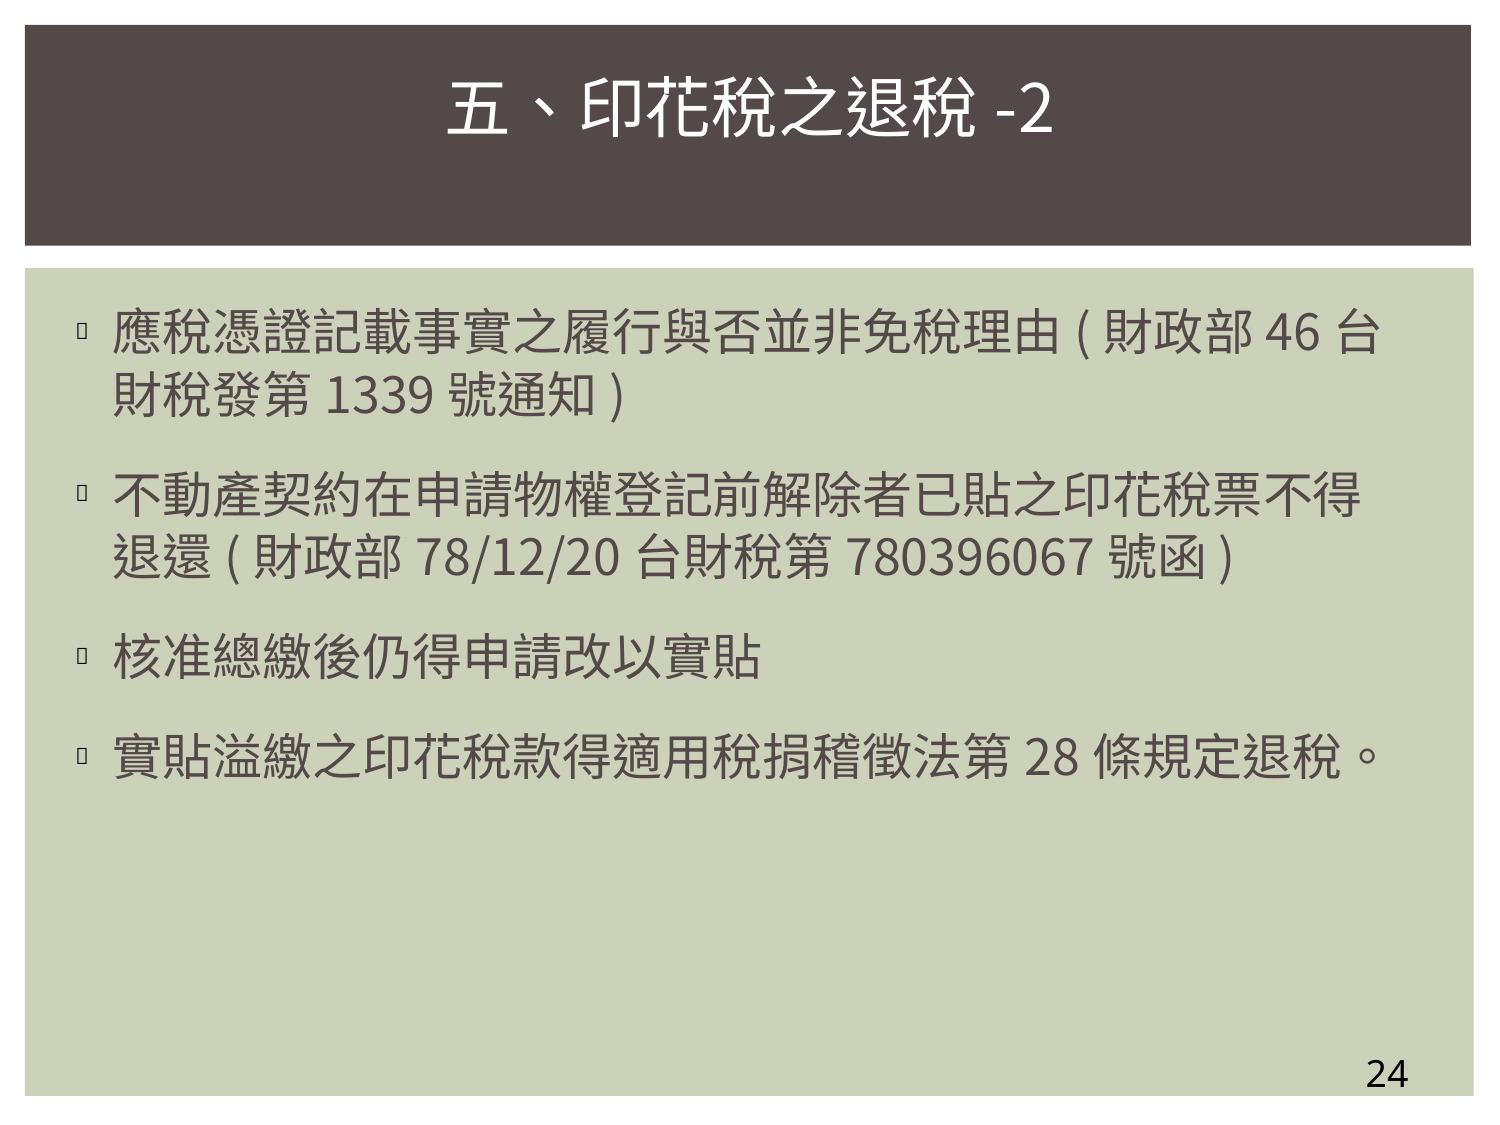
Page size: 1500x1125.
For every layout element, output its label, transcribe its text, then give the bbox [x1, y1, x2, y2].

slide_number <編號> [1350, 1042, 1447, 1088]
title 五、印花稅之退稅-2 [62, 58, 1438, 232]
list 應稅憑證記載事實之履行與否並非免稅理由(財政部46台財稅發第1339號通知) 不動產契約在申請物權登記前解除者已貼之印花稅票不得退還(財政部78/12/20台財稅第780396067號函) 核准總繳後仍得申請改以實貼 實貼溢繳之印花稅款得適用稅捐稽徵法第28條規定退稅。 [53, 290, 1424, 1091]
